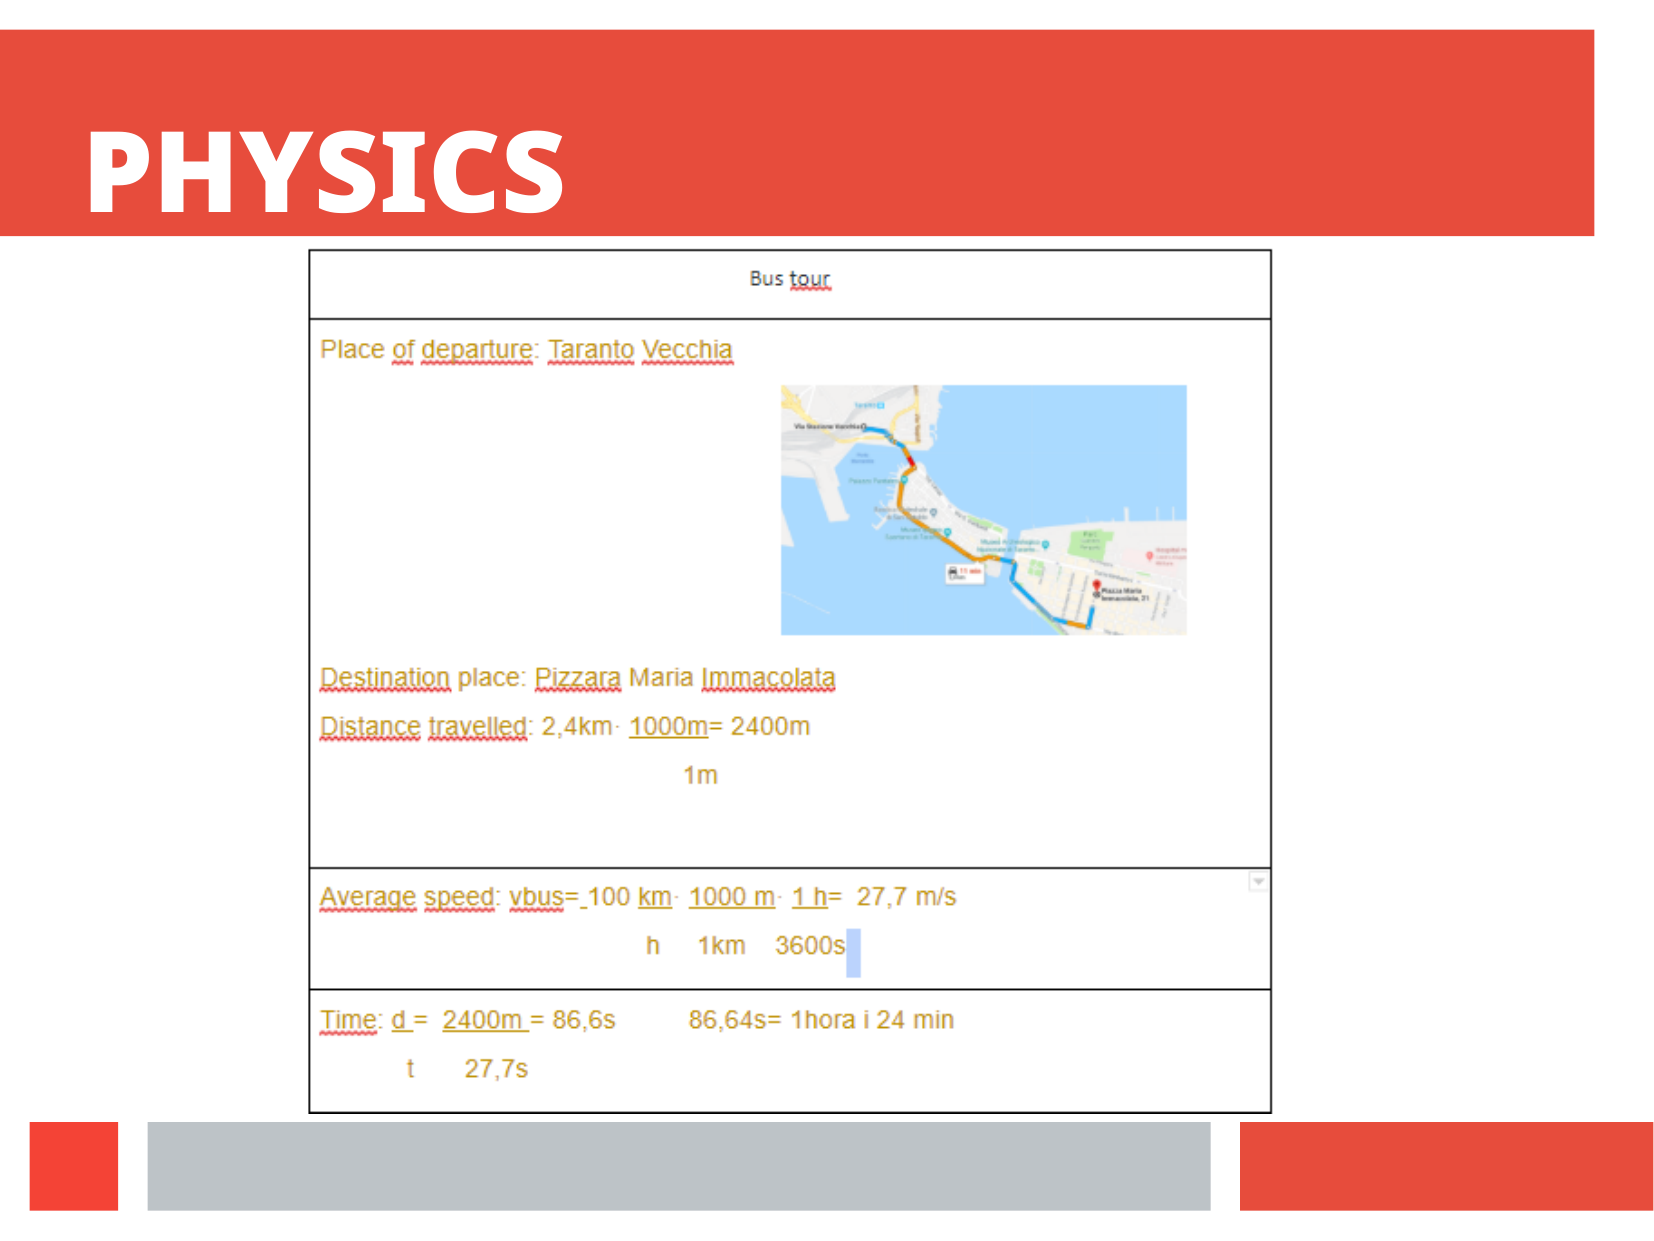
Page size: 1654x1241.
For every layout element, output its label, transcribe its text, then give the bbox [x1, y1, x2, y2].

title PHYSICS [82, 49, 1571, 257]
picture [307, 246, 1276, 1114]
